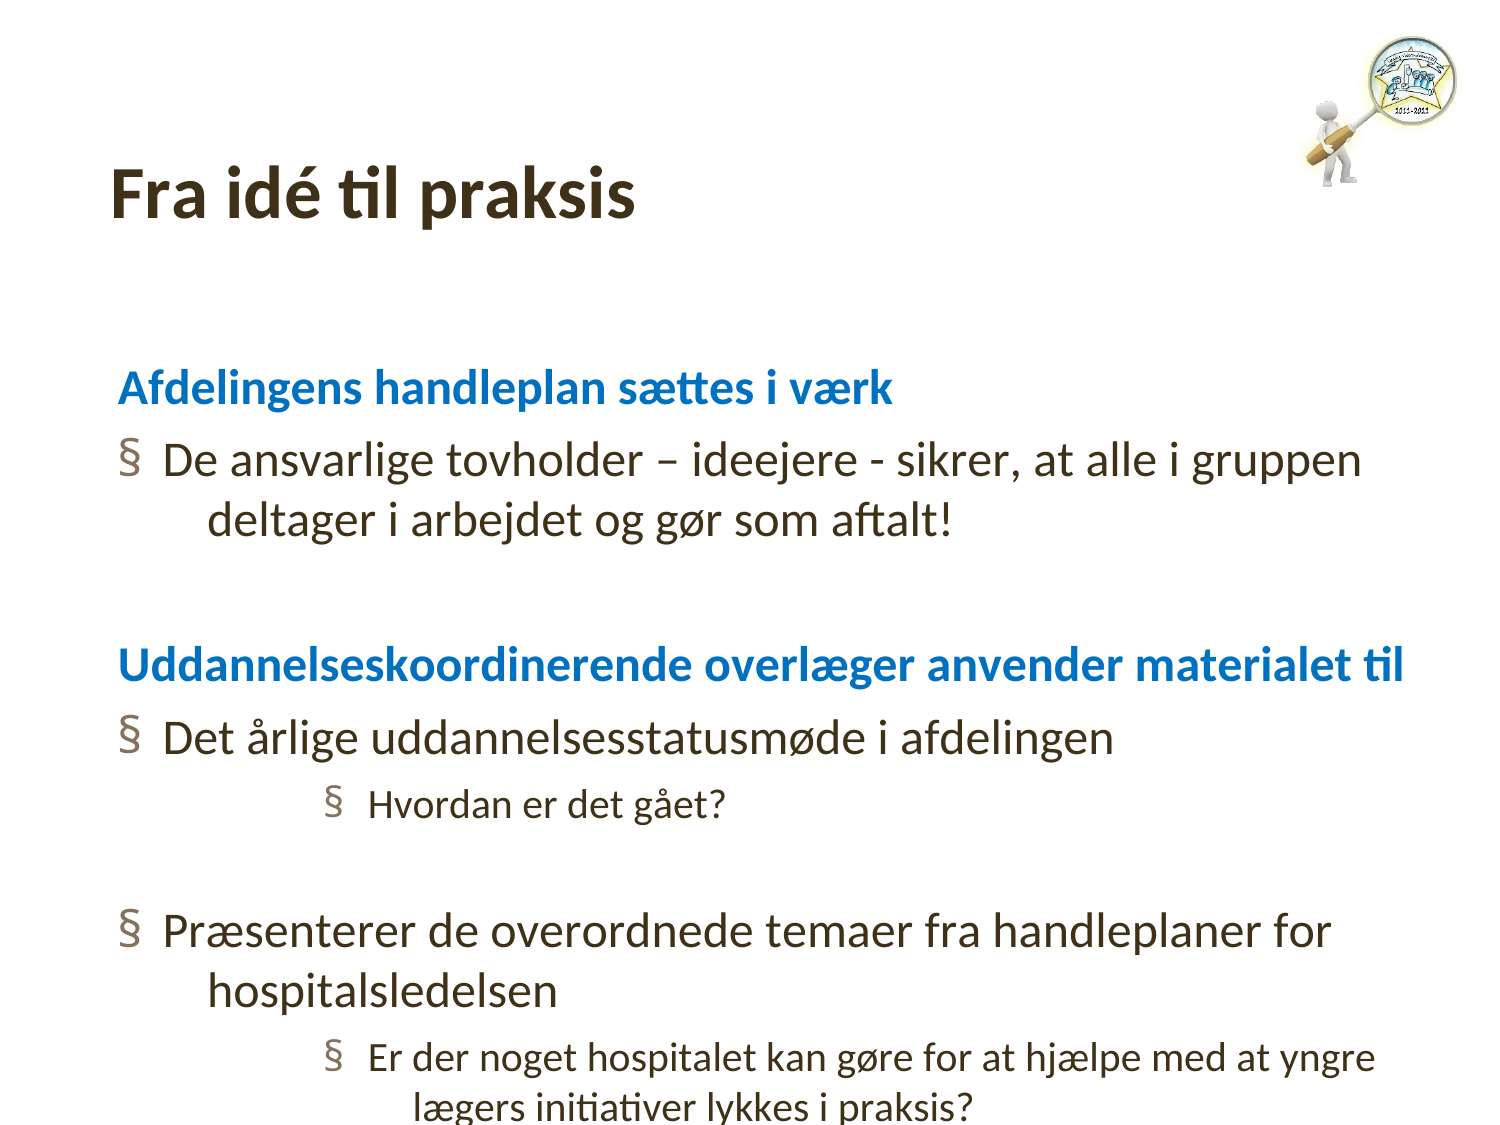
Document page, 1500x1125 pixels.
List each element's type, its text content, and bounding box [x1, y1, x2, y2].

list Afdelingens handleplan sættes i værk De ansvarlige tovholder – ideejere - sikrer, at alle i gruppen deltager i arbejdet og gør som aftalt! Uddannelseskoordinerende overlæger anvender materialet til Det årlige uddannelsesstatusmøde i afdelingen Hvordan er det gået? Præsenterer de overordnede temaer fra handleplaner for hospitalsledelsen Er der noget hospitalet kan gøre for at hjælpe med at yngre lægers initiativer lykkes i praksis? [117, 354, 1471, 1012]
title Fra idé til praksis [110, 45, 1461, 233]
picture [1293, 23, 1476, 206]
